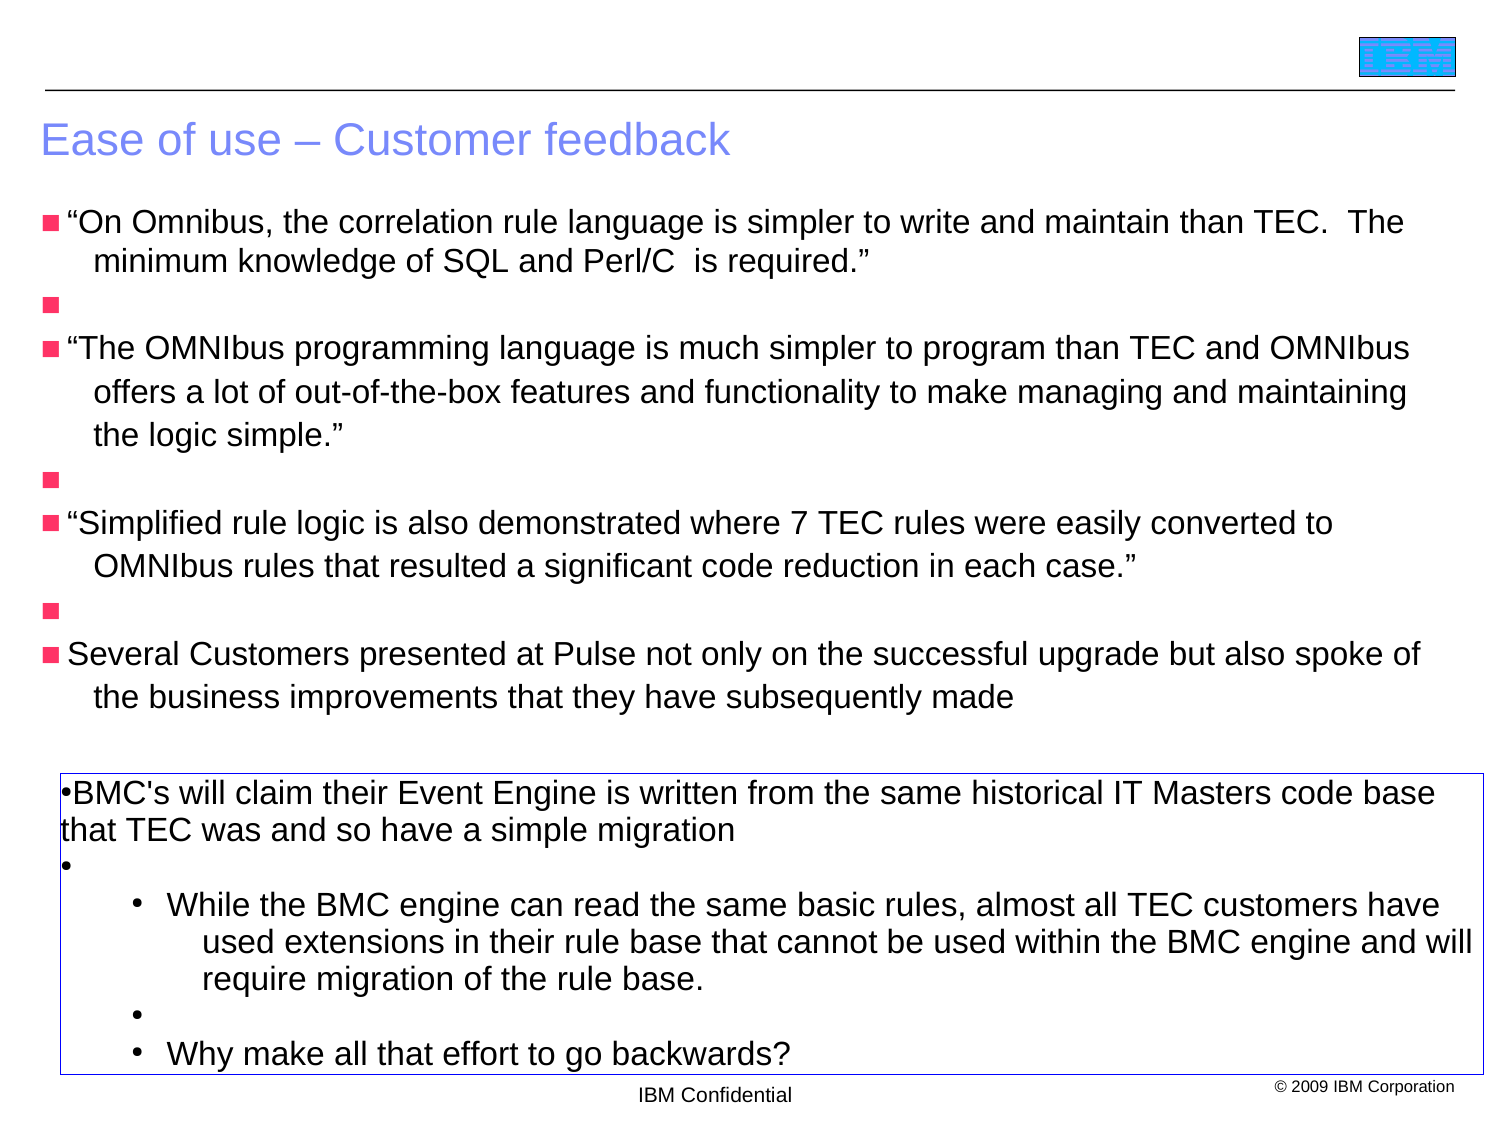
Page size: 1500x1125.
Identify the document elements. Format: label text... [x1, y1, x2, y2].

title Ease of use – Customer feedback [25, 107, 1379, 190]
text_box BMC's will claim their Event Engine is written from the same historical IT Masters code base that TEC was and so have a simple migration While the BMC engine can read the same basic rules, almost all TEC customers have used extensions in their rule base that cannot be used within the BMC engine and will require migration of the rule base. Why make all that effort to go backwards? [60, 773, 1484, 1075]
text_box “On Omnibus, the correlation rule language is simpler to write and maintain than TEC. The minimum knowledge of SQL and Perl/C is required.” “The OMNIbus programming language is much simpler to program than TEC and OMNIbus offers a lot of out-of-the-box features and functionality to make managing and maintaining the logic simple.” “Simplified rule logic is also demonstrated where 7 TEC rules were easily converted to OMNIbus rules that resulted a significant code reduction in each case.” Several Customers presented at Pulse not only on the successful upgrade but also spoke of the business improvements that they have subsequently made [29, 201, 1433, 722]
